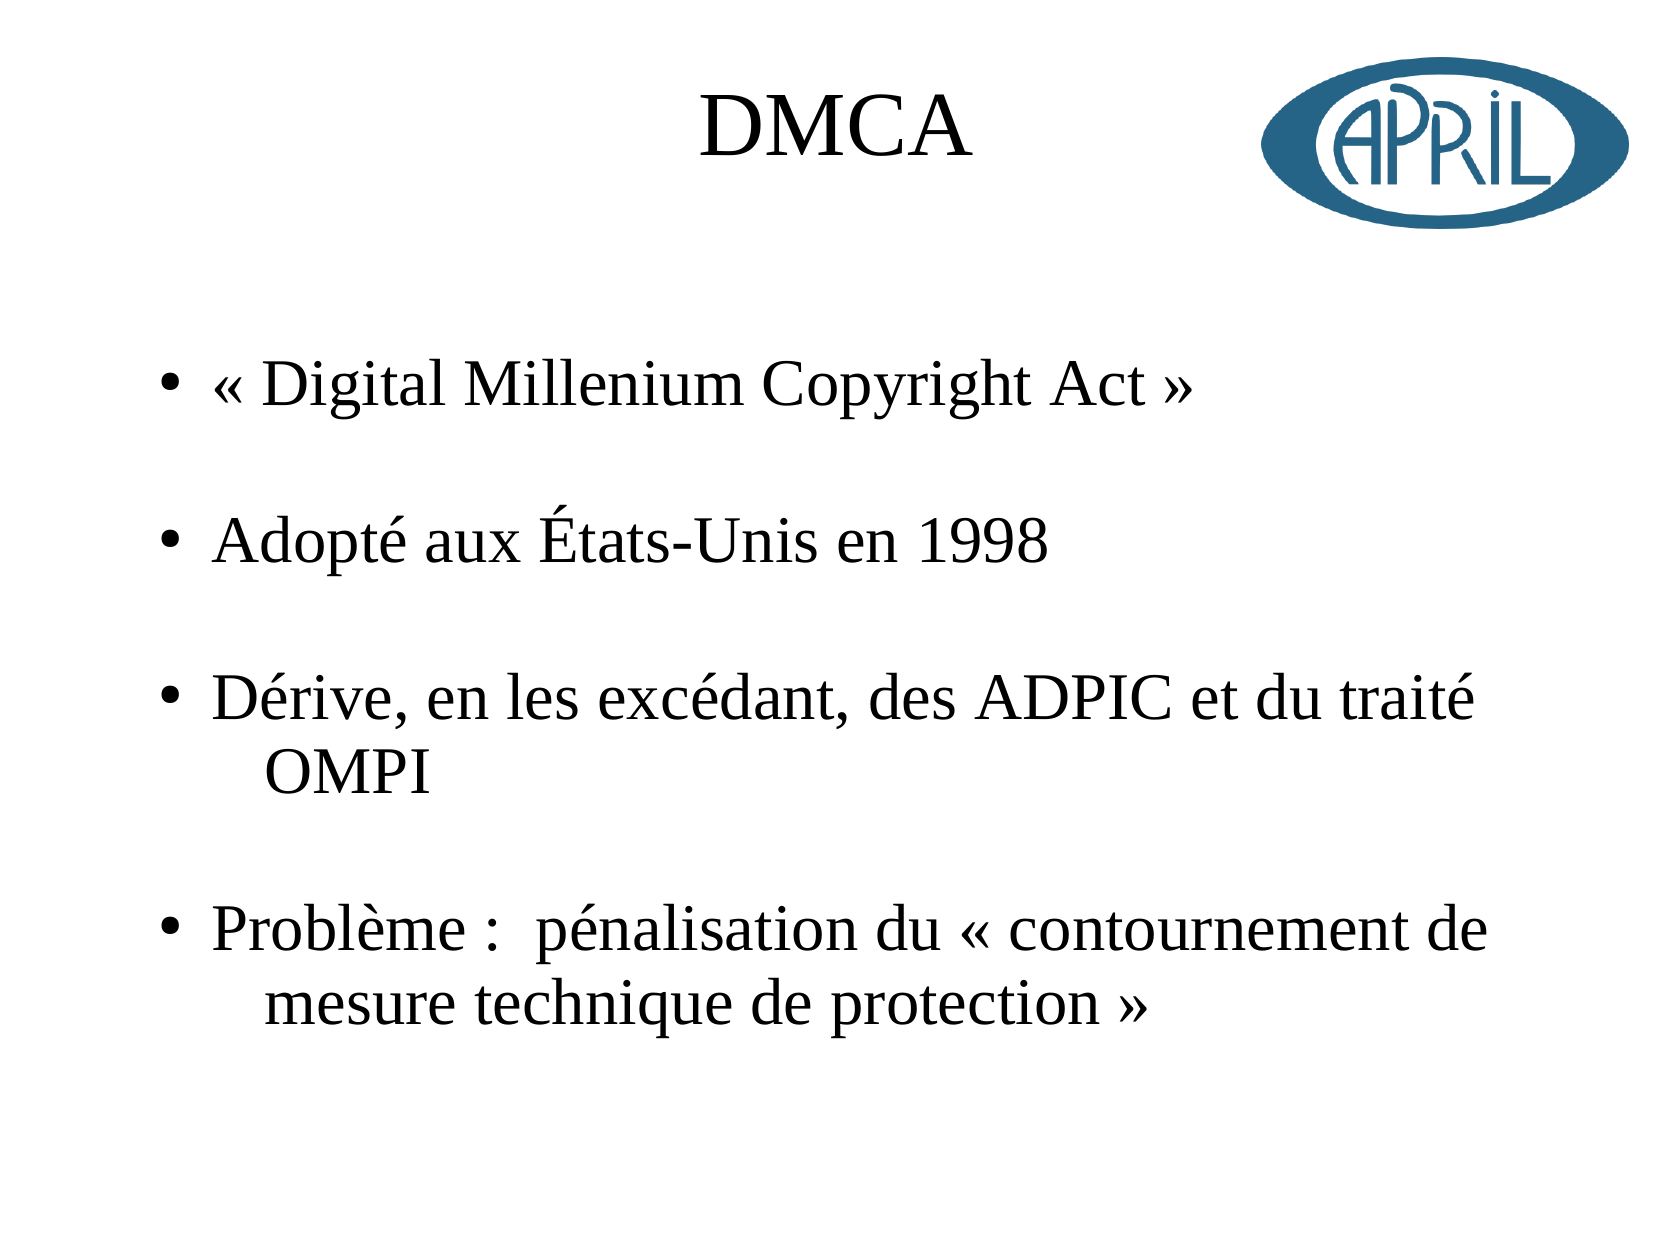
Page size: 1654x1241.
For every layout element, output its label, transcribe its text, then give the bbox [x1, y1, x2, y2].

title DMCA [119, 36, 1554, 212]
picture [1261, 57, 1629, 229]
list « Digital Millenium Copyright Act » Adopté aux États-Unis en 1998 Dérive, en les excédant, des ADPIC et du traité OMPI Problème : pénalisation du « contournement de mesure technique de protection » [122, 346, 1535, 1080]
